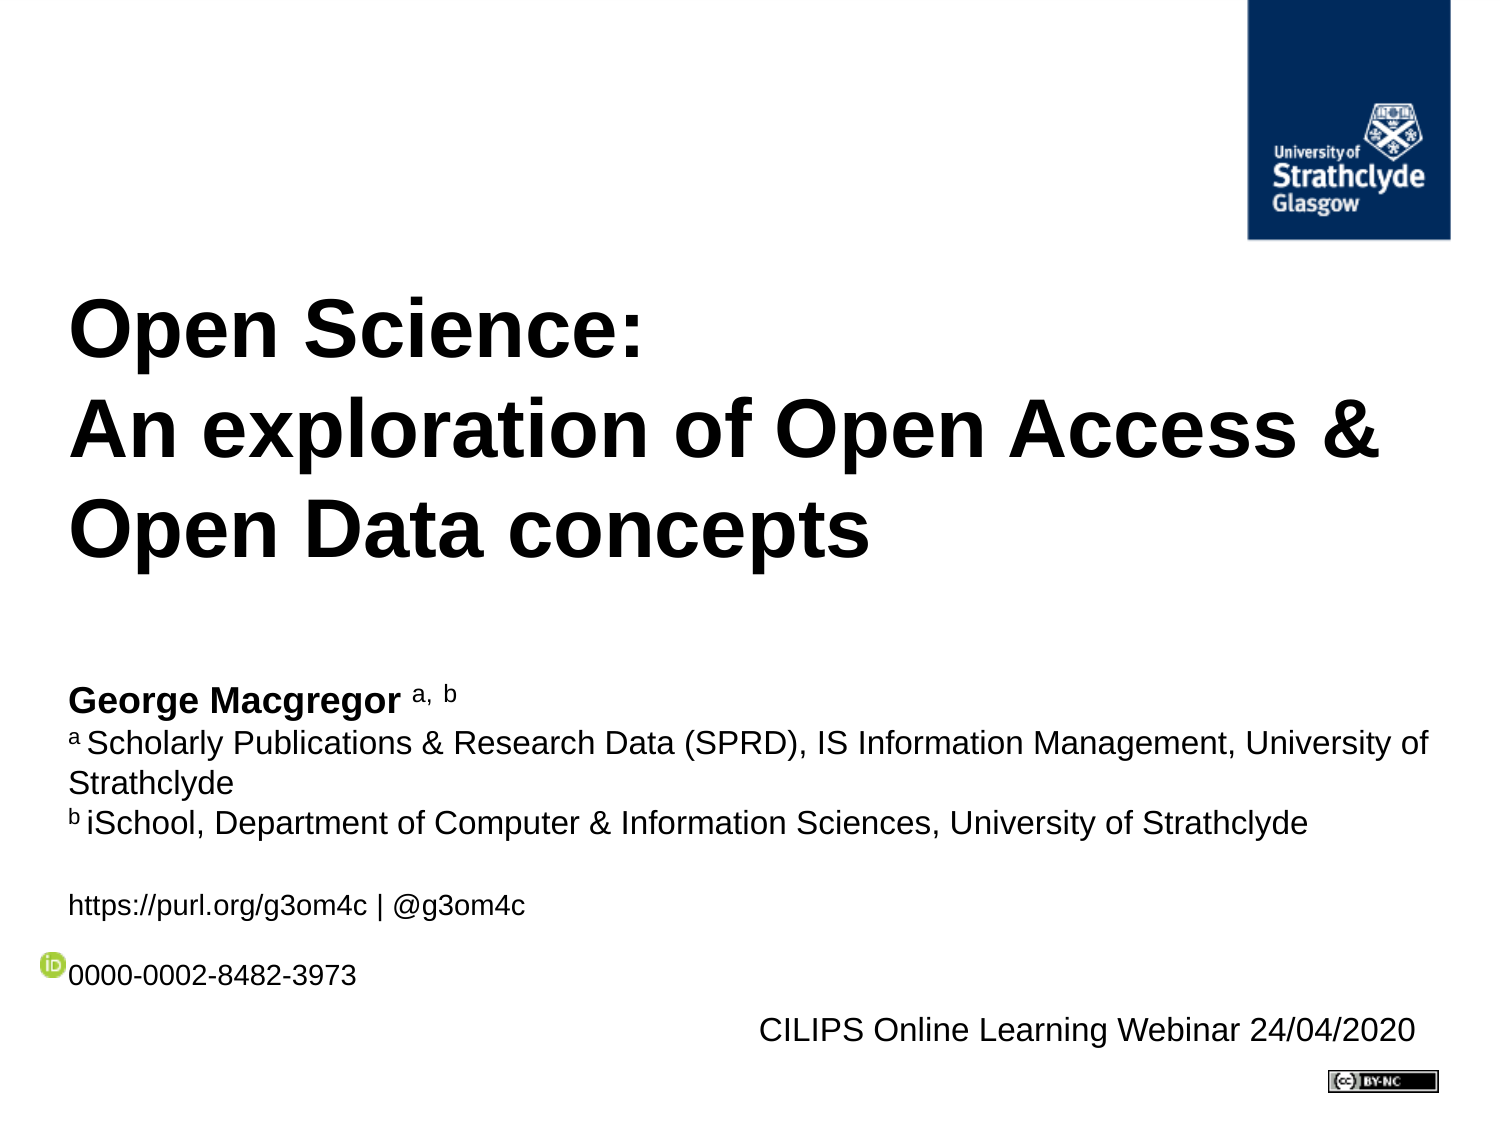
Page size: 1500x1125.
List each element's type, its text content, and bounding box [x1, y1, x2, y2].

text_box George Macgregor a, b a Scholarly Publications & Research Data (SPRD), IS Information Management, University of Strathclyde b iSchool, Department of Computer & Information Sciences, University of Strathclyde https://purl.org/g3om4c | @g3om4c 0000-0002-8482-3973 CILIPS Online Learning Webinar 24/04/2020 [53, 668, 1471, 1124]
picture [1328, 1070, 1439, 1093]
title Open Science: An exploration of Open Access & Open Data concepts [53, 267, 1483, 509]
picture [40, 952, 66, 978]
